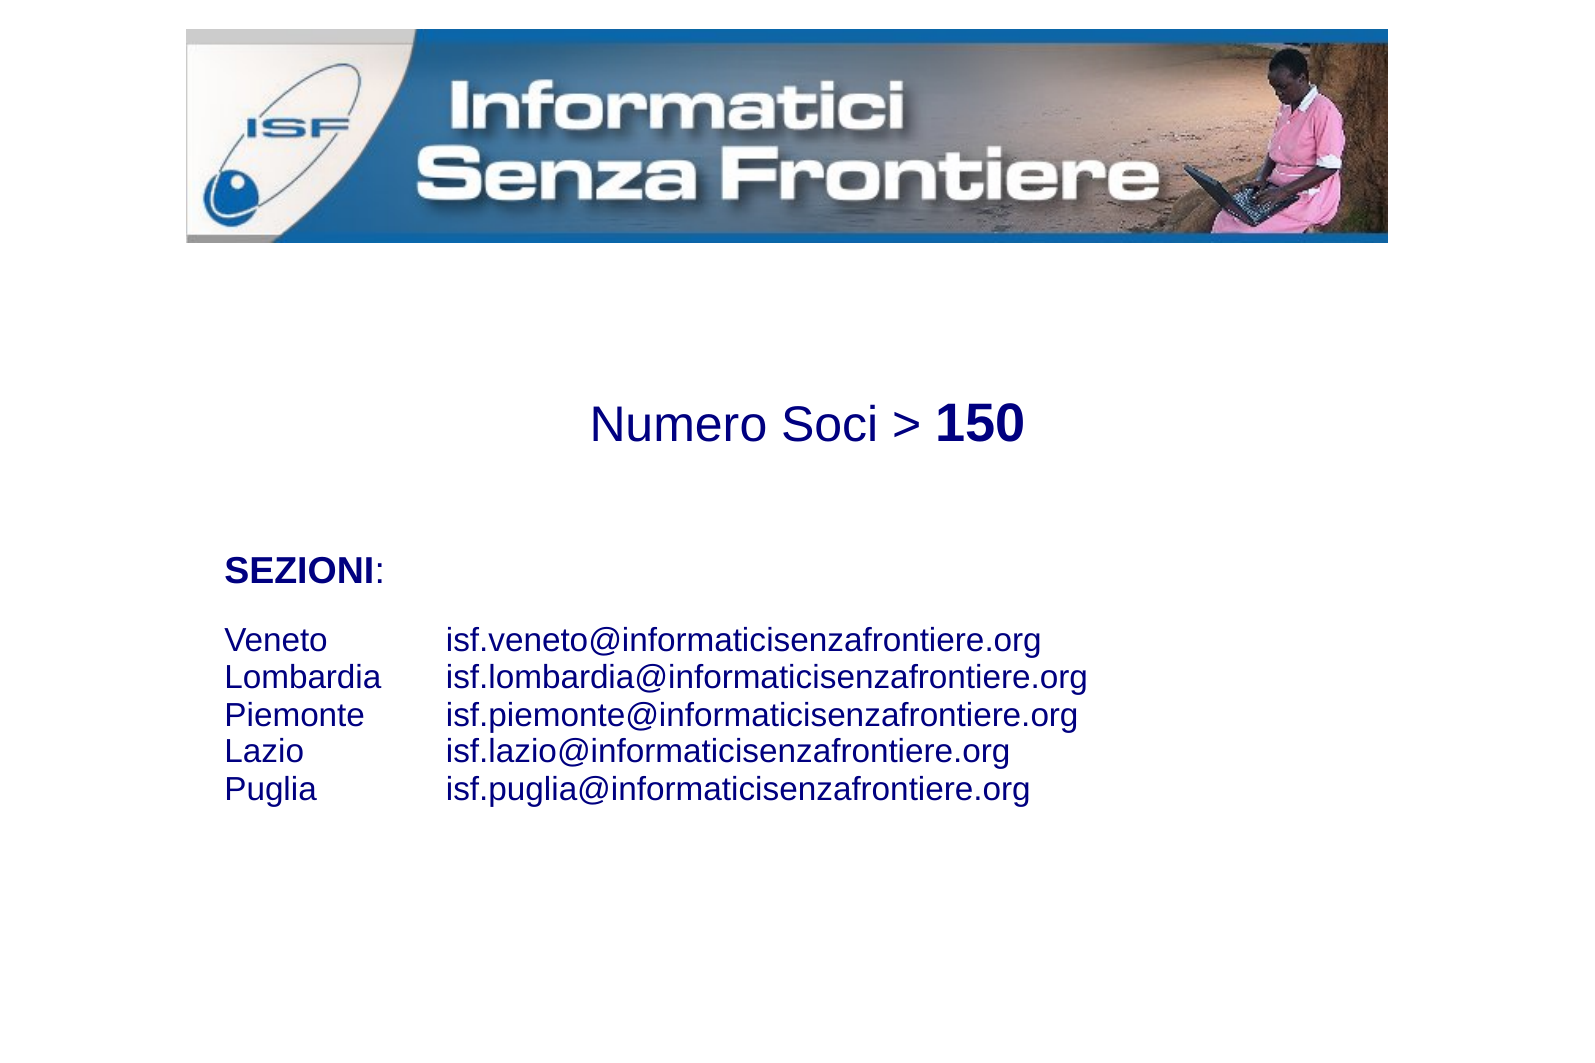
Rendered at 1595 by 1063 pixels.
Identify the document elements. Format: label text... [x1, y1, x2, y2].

picture [186, 29, 1388, 243]
subtitle Numero Soci > 150 SEZIONI: Veneto isf.veneto@informaticisenzafrontiere.org Lombardia isf.lombardia@informaticisenzafrontiere.org Piemonte isf.piemonte@informaticisenzafrontiere.org Lazio isf.lazio@informaticisenzafrontiere.org Puglia isf.puglia@informaticisenzafrontiere.org [79, 256, 1515, 943]
